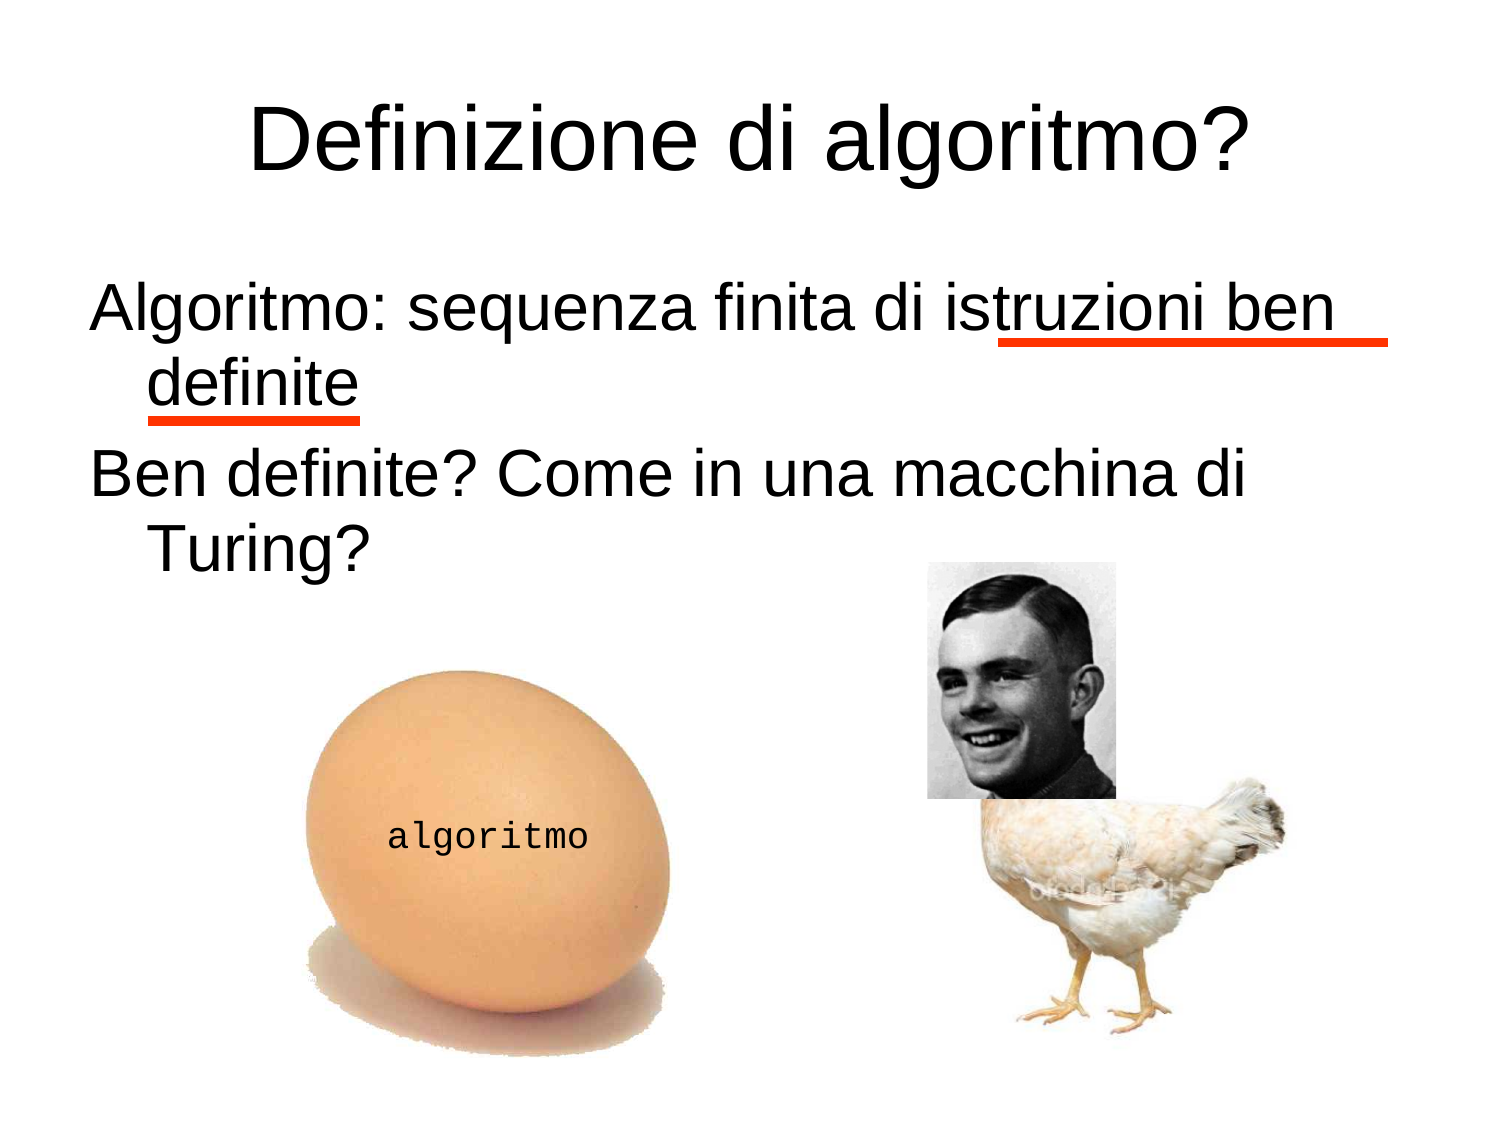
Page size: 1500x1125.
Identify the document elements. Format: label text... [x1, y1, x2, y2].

picture [903, 562, 1318, 1062]
picture [242, 645, 715, 1094]
list Algoritmo: sequenza finita di istruzioni ben definite Ben definite? Come in una macchina di Turing? [75, 262, 1426, 1006]
text_box algoritmo [372, 809, 644, 868]
title Definizione di algoritmo? [75, 45, 1426, 233]
